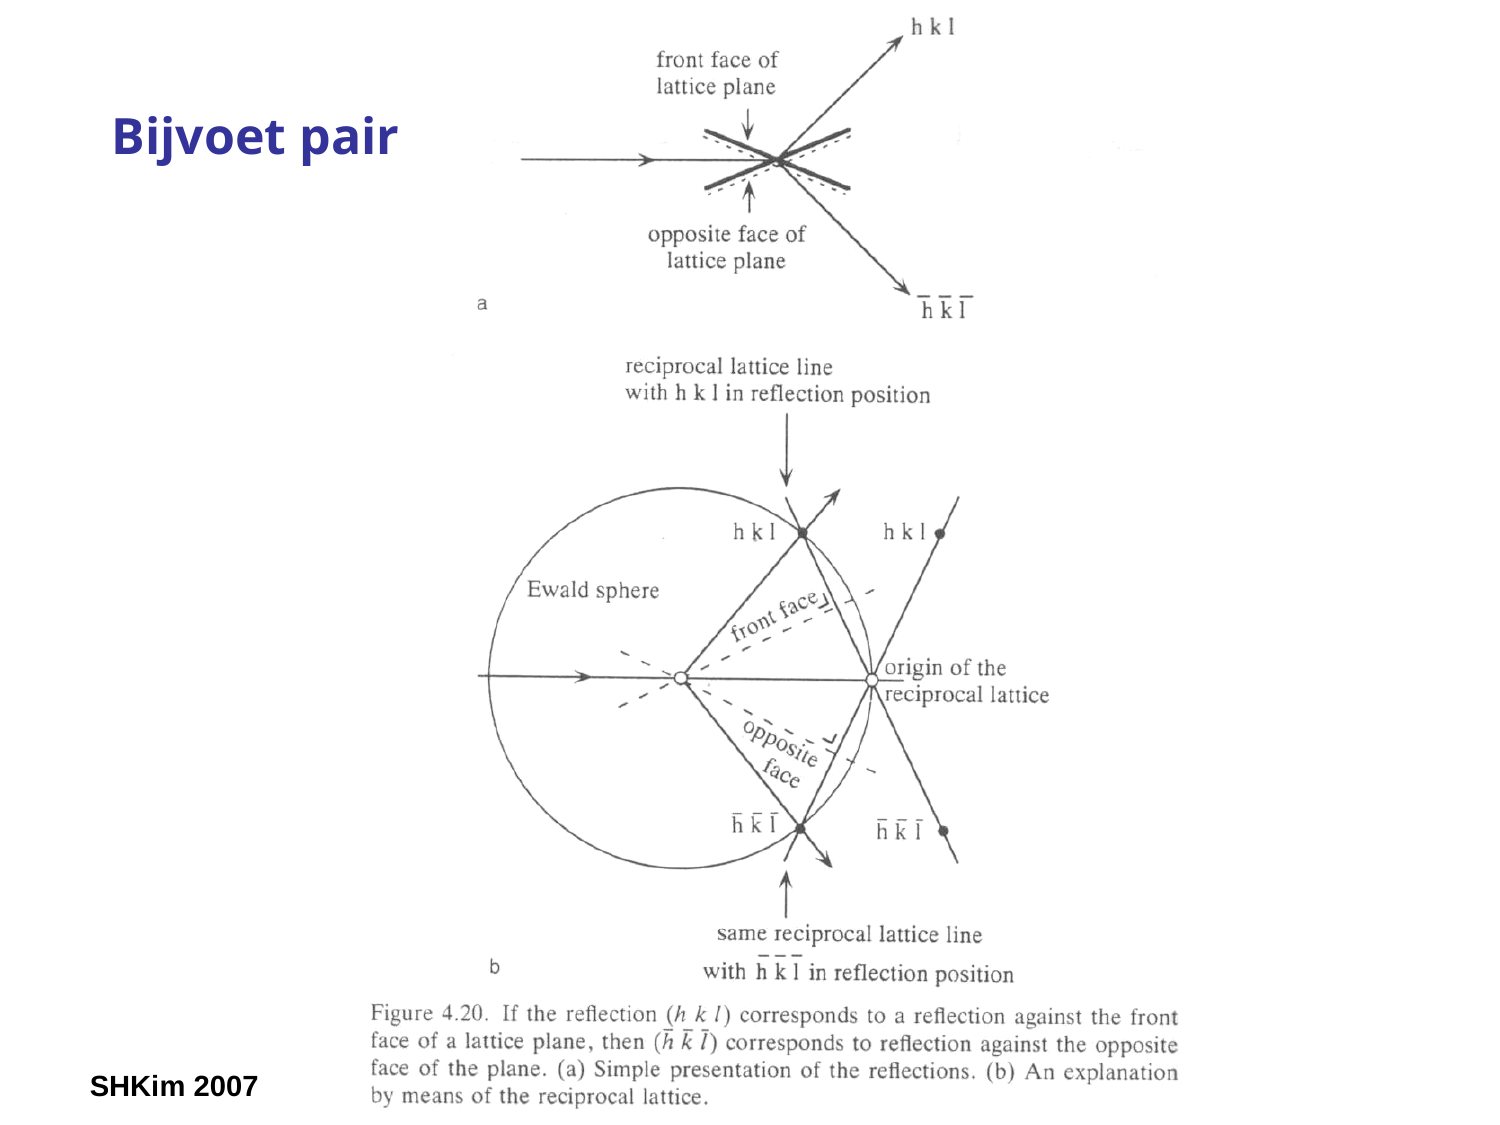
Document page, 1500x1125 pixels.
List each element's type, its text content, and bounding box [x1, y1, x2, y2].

text_box Bijvoet pair [97, 96, 415, 173]
picture [337, 0, 1196, 1125]
